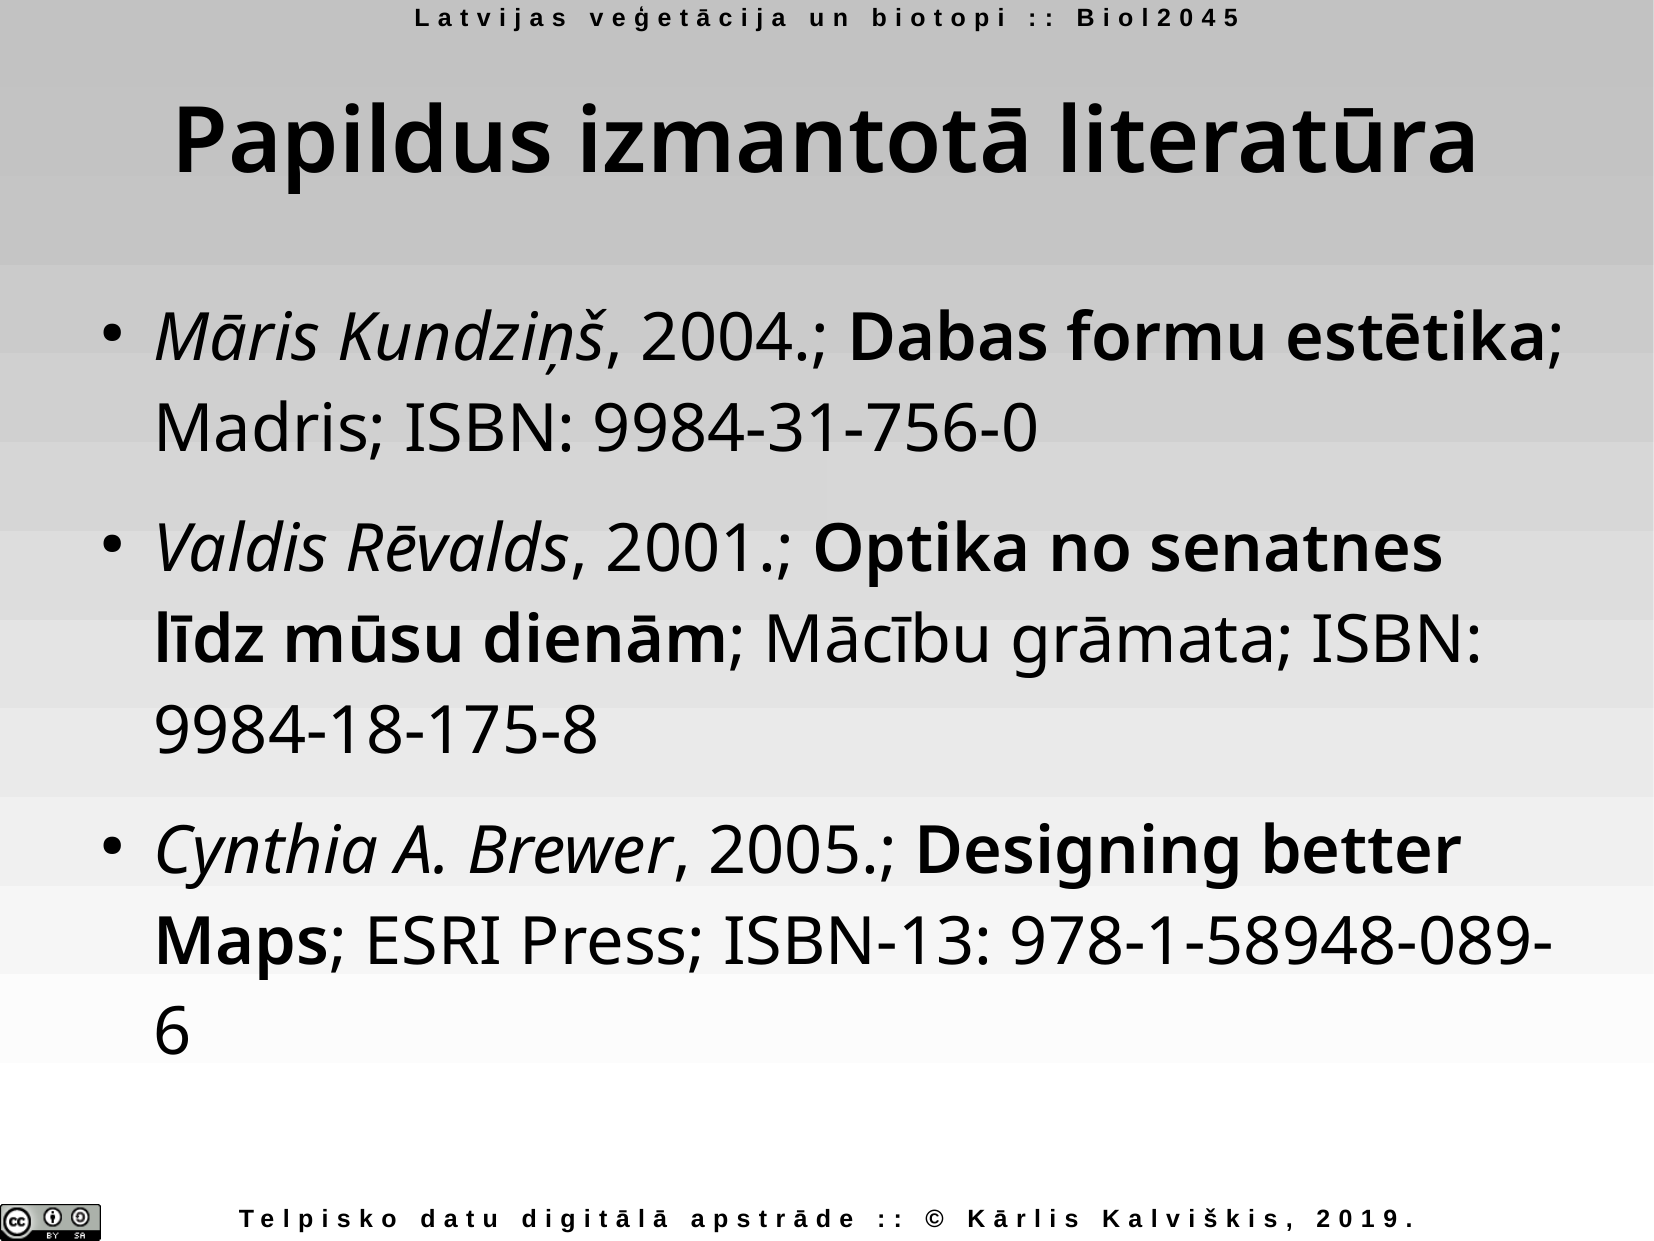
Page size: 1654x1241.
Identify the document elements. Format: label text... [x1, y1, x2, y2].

picture [0, 0, 1654, 1241]
title Papildus izmantotā literatūra [29, 49, 1625, 296]
list Māris Kundziņš, 2004.; Dabas formu estētika; Madris; ISBN: 9984-31-756-0 Valdis Rēvalds, 2001.; Optika no senatnes līdz mūsu dienām; Mācību grāmata; ISBN: 9984-18-175-8 Cynthia A. Brewer, 2005.; Designing better Maps; ESRI Press; ISBN-13: 978-1-58948-089-6 [82, 289, 1571, 1163]
